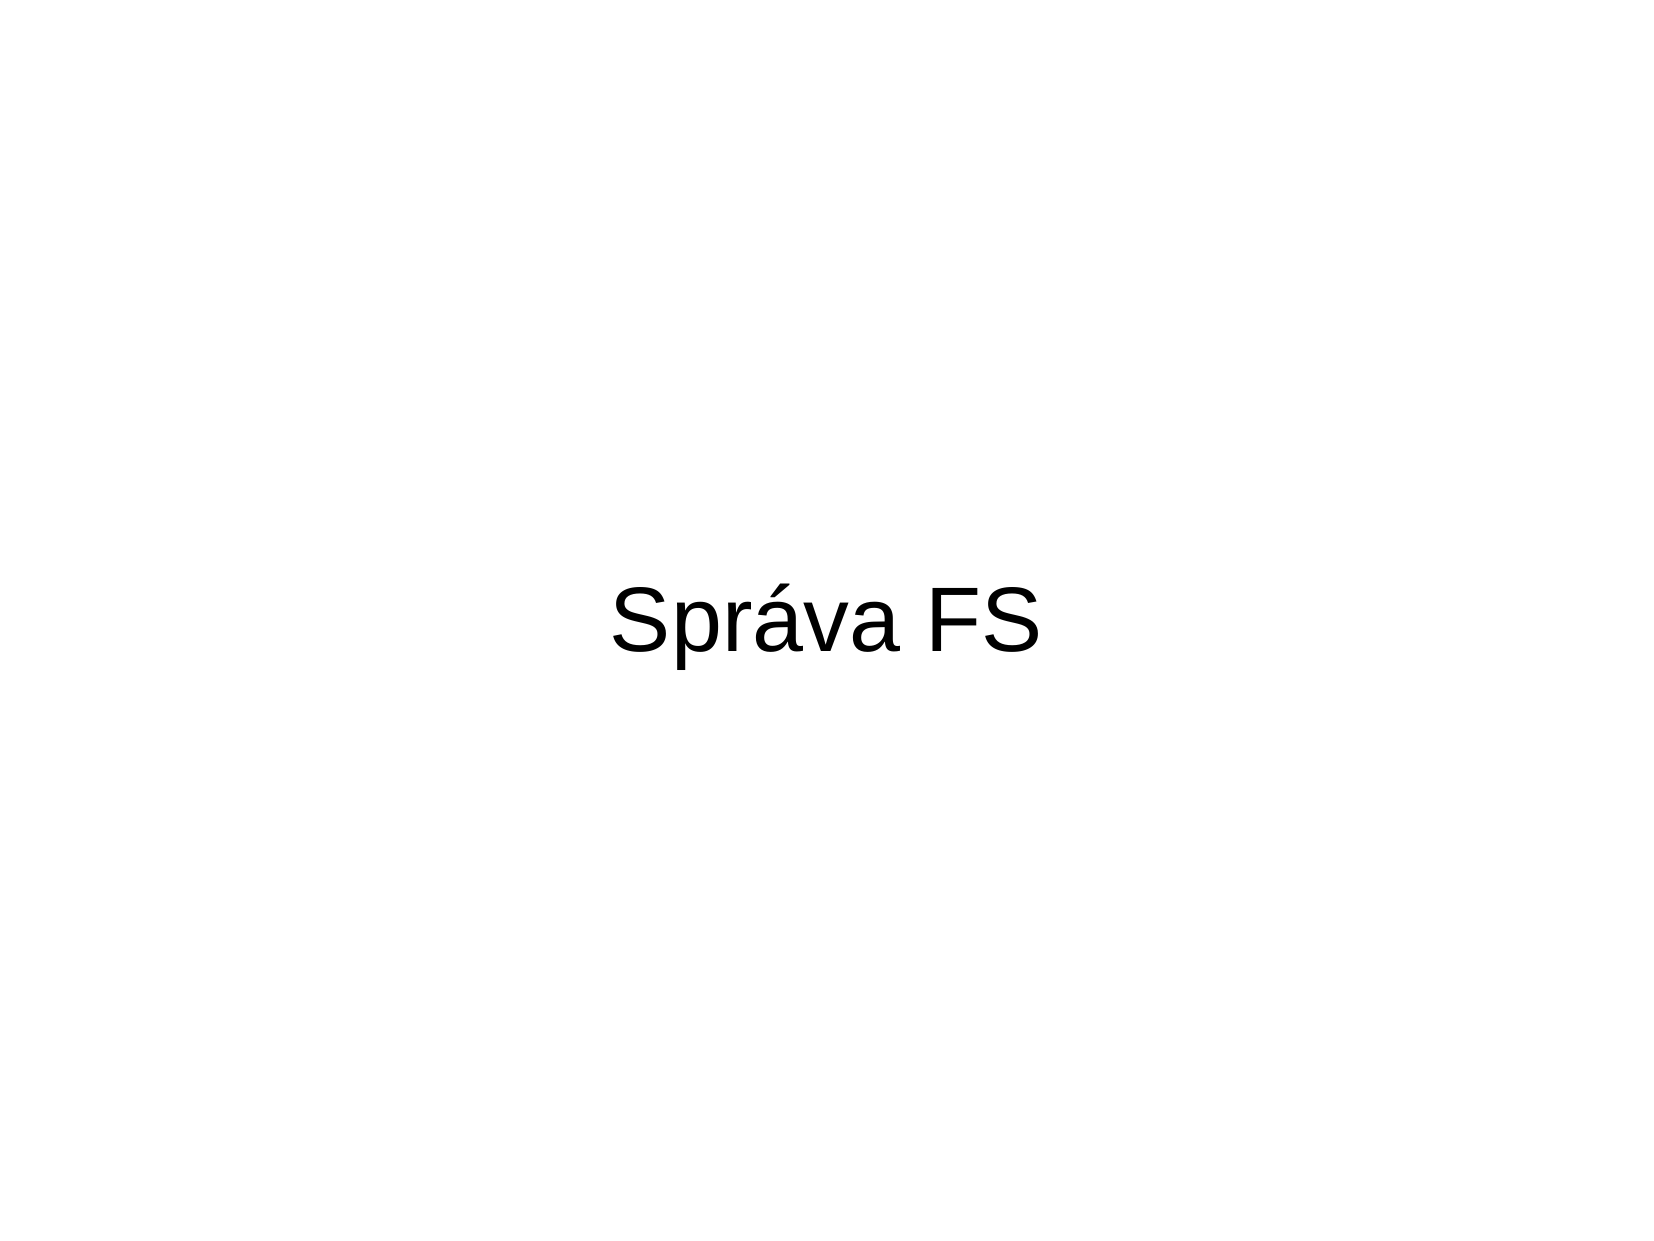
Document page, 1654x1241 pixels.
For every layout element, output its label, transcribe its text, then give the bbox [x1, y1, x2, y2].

title Správa FS [82, 516, 1571, 724]
